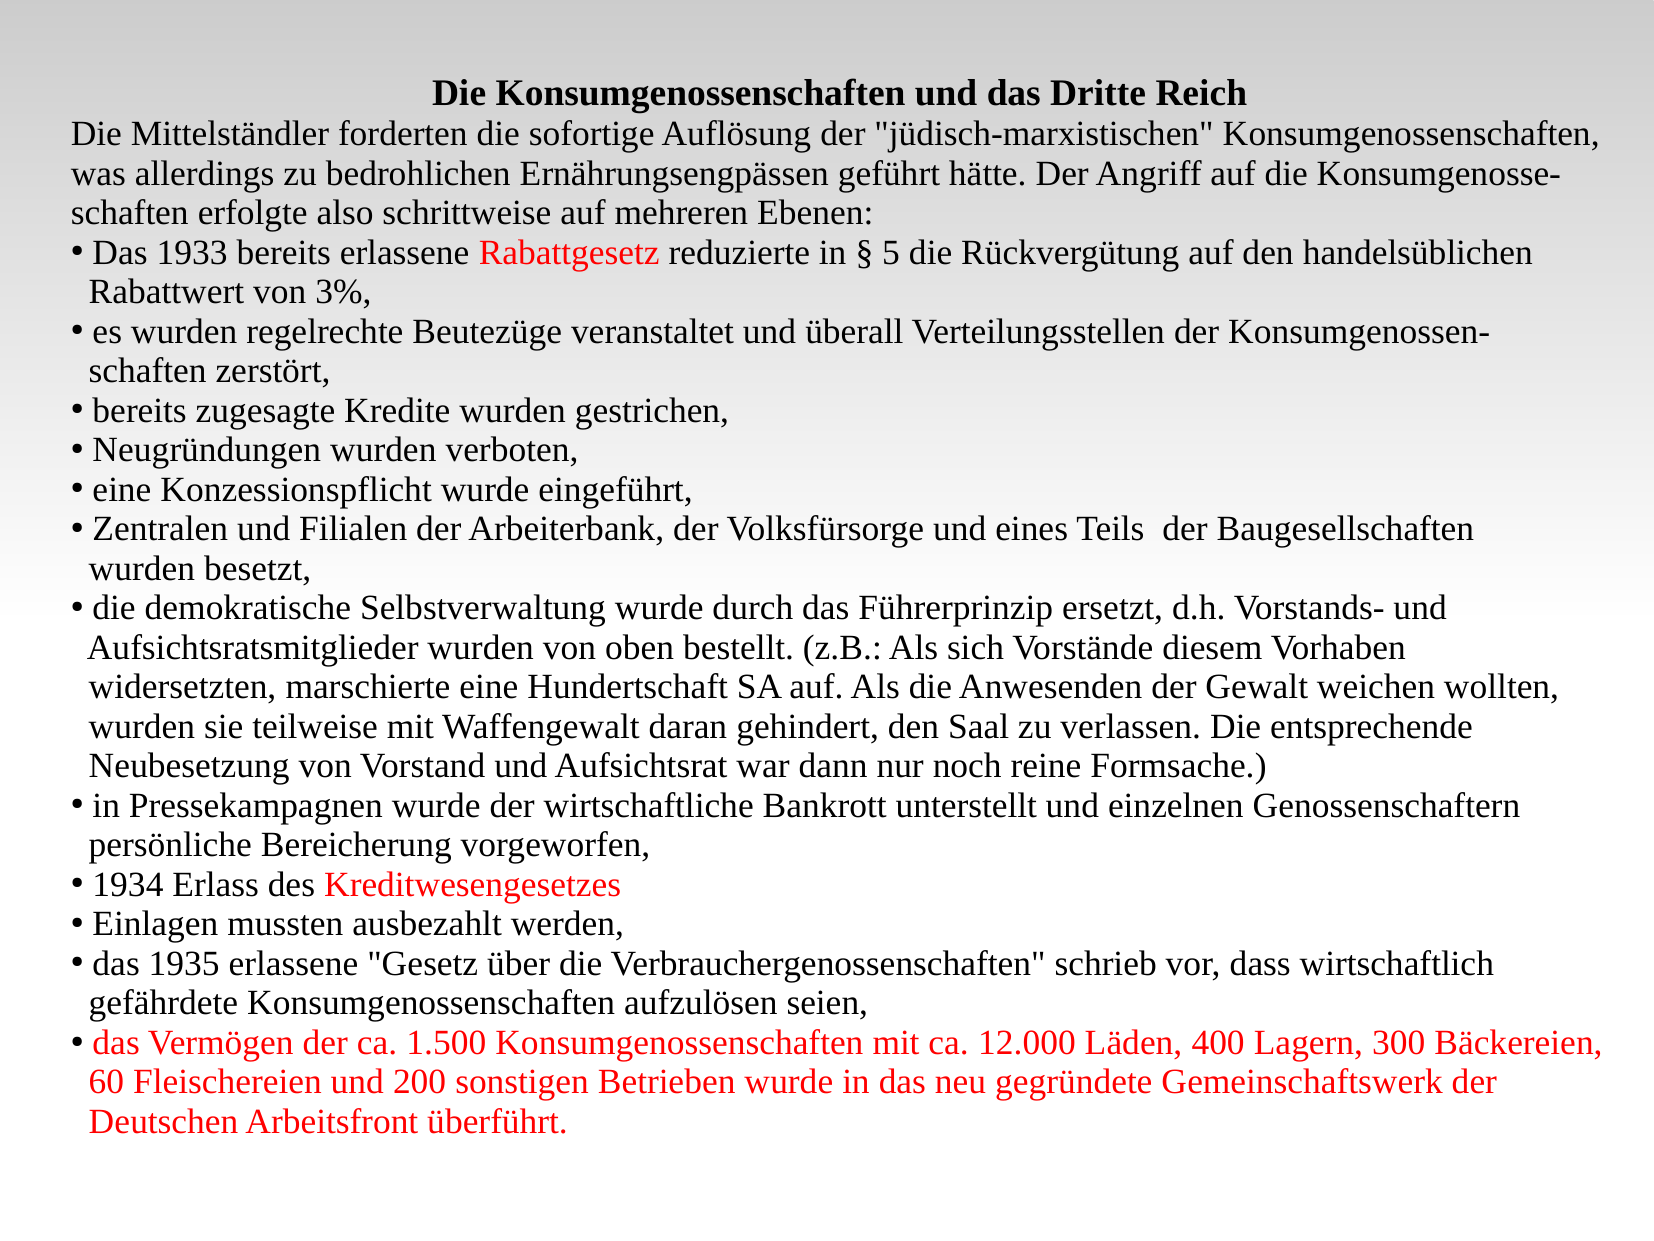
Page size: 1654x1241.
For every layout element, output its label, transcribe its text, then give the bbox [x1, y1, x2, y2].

text_box Die Konsumgenossenschaften und das Dritte Reich Die Mittelständler forderten die sofortige Auflösung der "jüdisch-marxistischen" Konsumgenossenschaften, was allerdings zu bedrohlichen Ernährungsengpässen geführt hätte. Der Angriff auf die Konsumgenosse- schaften erfolgte also schrittweise auf mehreren Ebenen: Das 1933 bereits erlassene Rabattgesetz reduzierte in § 5 die Rückvergütung auf den handelsüblichen Rabattwert von 3%, es wurden regelrechte Beutezüge veranstaltet und überall Verteilungsstellen der Konsumgenossen- schaften zerstört, bereits zugesagte Kredite wurden gestrichen, Neugründungen wurden verboten, eine Konzessionspflicht wurde eingeführt, Zentralen und Filialen der Arbeiterbank, der Volksfürsorge und eines Teils der Baugesellschaften wurden besetzt, die demokratische Selbstverwaltung wurde durch das Führerprinzip ersetzt, d.h. Vorstands- und Aufsichtsratsmitglieder wurden von oben bestellt. (z.B.: Als sich Vorstände diesem Vorhaben widersetzten, marschierte eine Hundertschaft SA auf. Als die Anwesenden der Gewalt weichen wollten, wurden sie teilweise mit Waffengewalt daran gehindert, den Saal zu verlassen. Die entsprechende Neubesetzung von Vorstand und Aufsichtsrat war dann nur noch reine Formsache.) in Pressekampagnen wurde der wirtschaftliche Bankrott unterstellt und einzelnen Genossenschaftern persönliche Bereicherung vorgeworfen, 1934 Erlass des Kreditwesengesetzes Einlagen mussten ausbezahlt werden, das 1935 erlassene "Gesetz über die Verbrauchergenossenschaften" schrieb vor, dass wirtschaftlich gefährdete Konsumgenossenschaften aufzulösen seien, das Vermögen der ca. 1.500 Konsumgenossenschaften mit ca. 12.000 Läden, 400 Lagern, 300 Bäckereien, 60 Fleischereien und 200 sonstigen Betrieben wurde in das neu gegründete Gemeinschaftswerk der Deutschen Arbeitsfront überführt. [55, 64, 1625, 1149]
